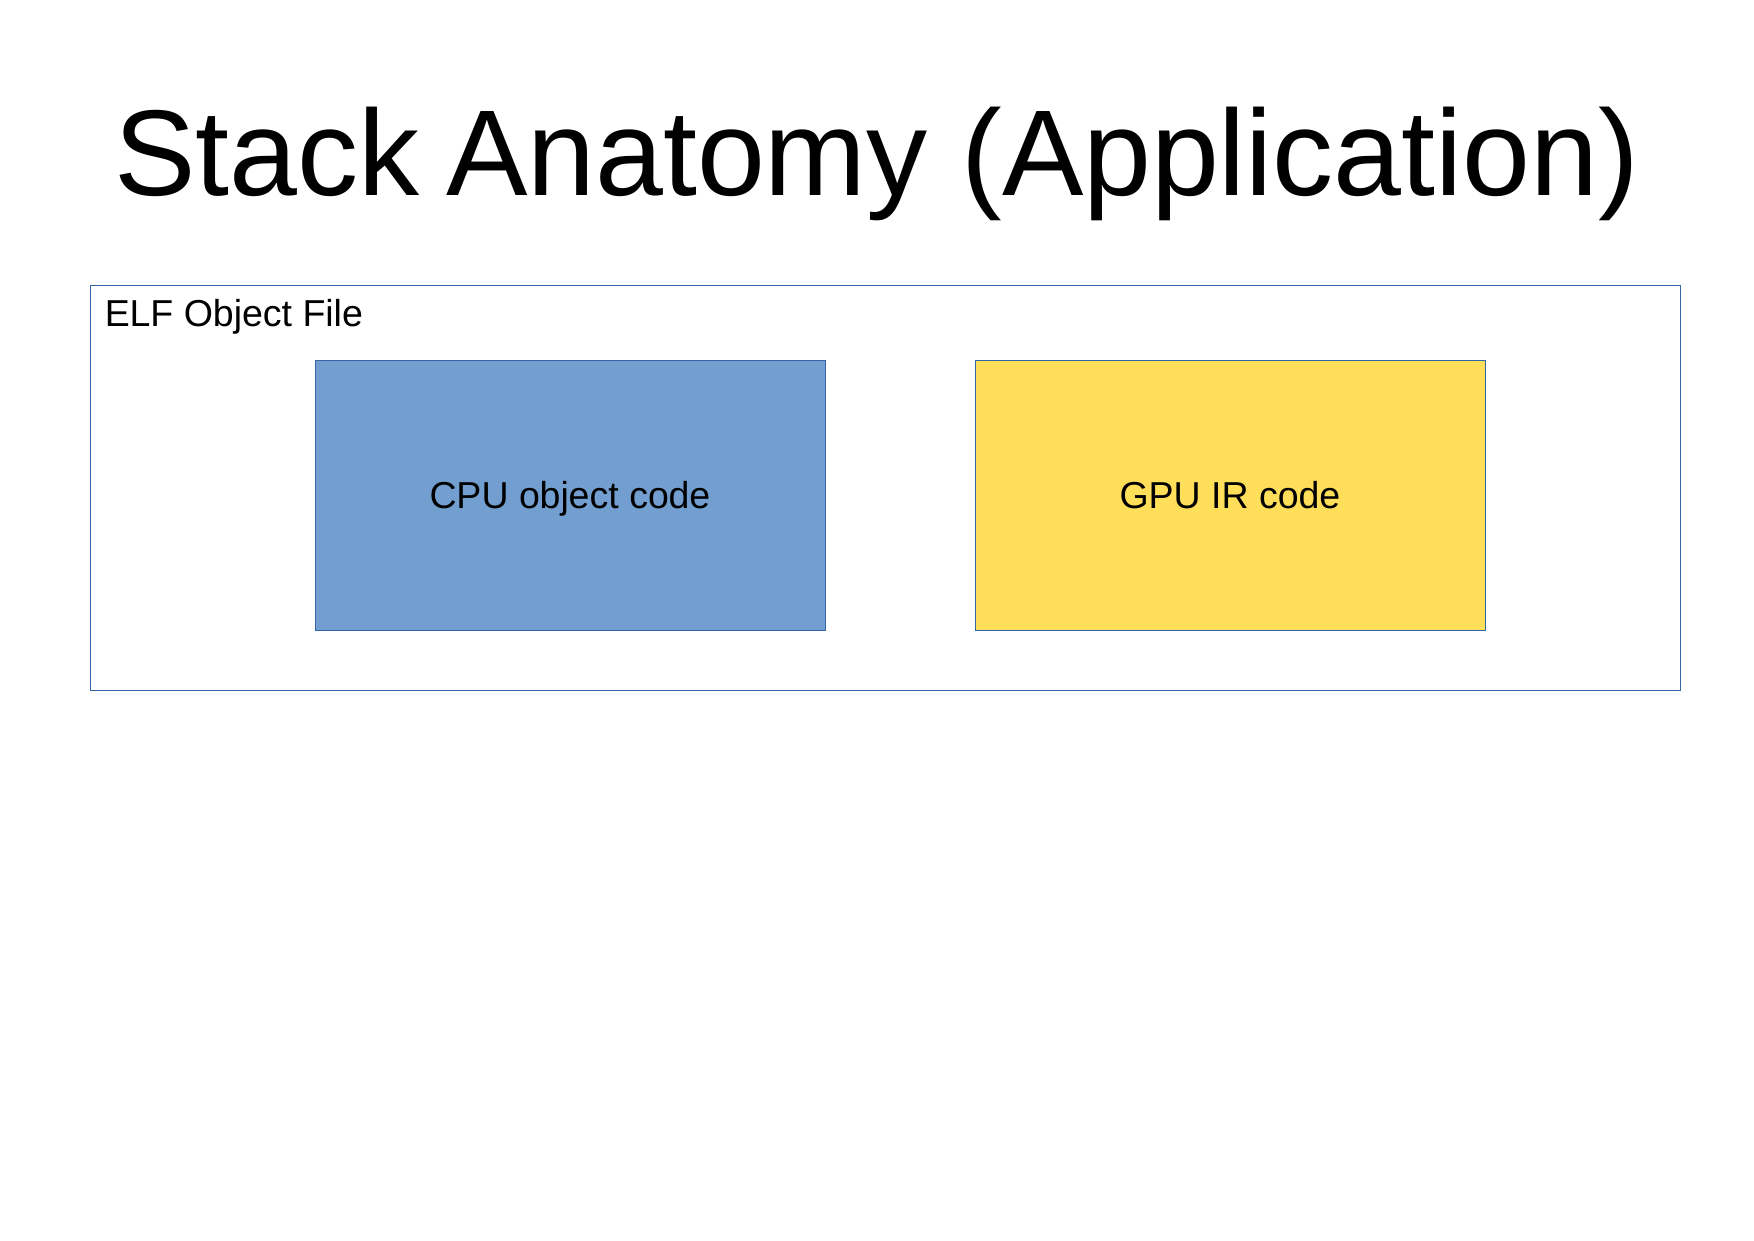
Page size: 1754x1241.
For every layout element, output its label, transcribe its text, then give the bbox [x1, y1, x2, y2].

text_box ELF Object File [90, 285, 1681, 691]
text_box CPU object code [315, 360, 826, 631]
title Stack Anatomy (Application) [87, 49, 1667, 257]
text_box GPU IR code [975, 360, 1486, 631]
